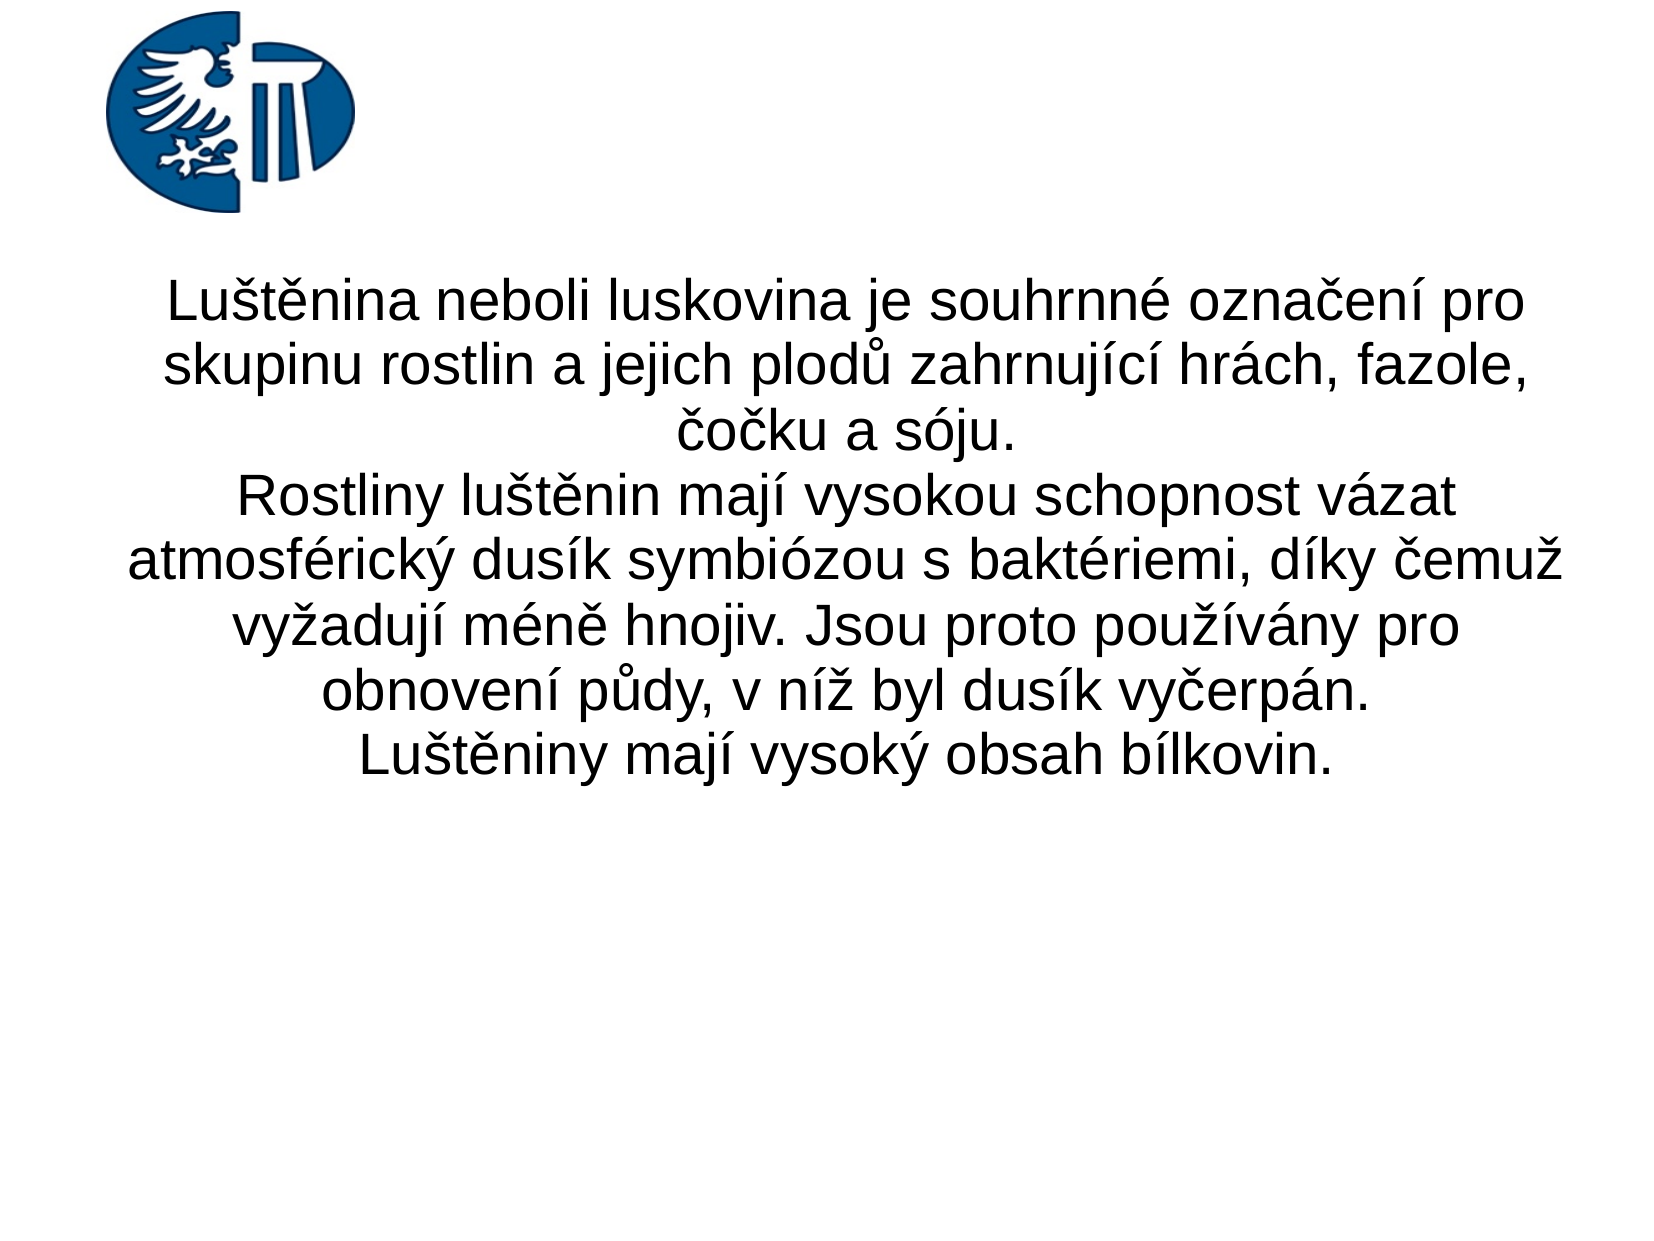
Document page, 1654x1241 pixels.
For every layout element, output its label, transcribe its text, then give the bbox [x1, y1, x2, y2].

picture [106, 11, 355, 213]
text_box Luštěnina neboli luskovina je souhrnné označení pro skupinu rostlin a jejich plodů zahrnující hrách, fazole, čočku a sóju. Rostliny luštěnin mají vysokou schopnost vázat atmosférický dusík symbiózou s baktériemi, díky čemuž vyžadují méně hnojiv. Jsou proto používány pro obnovení půdy, v níž byl dusík vyčerpán. Luštěniny mají vysoký obsah bílkovin. [94, 259, 1601, 1063]
